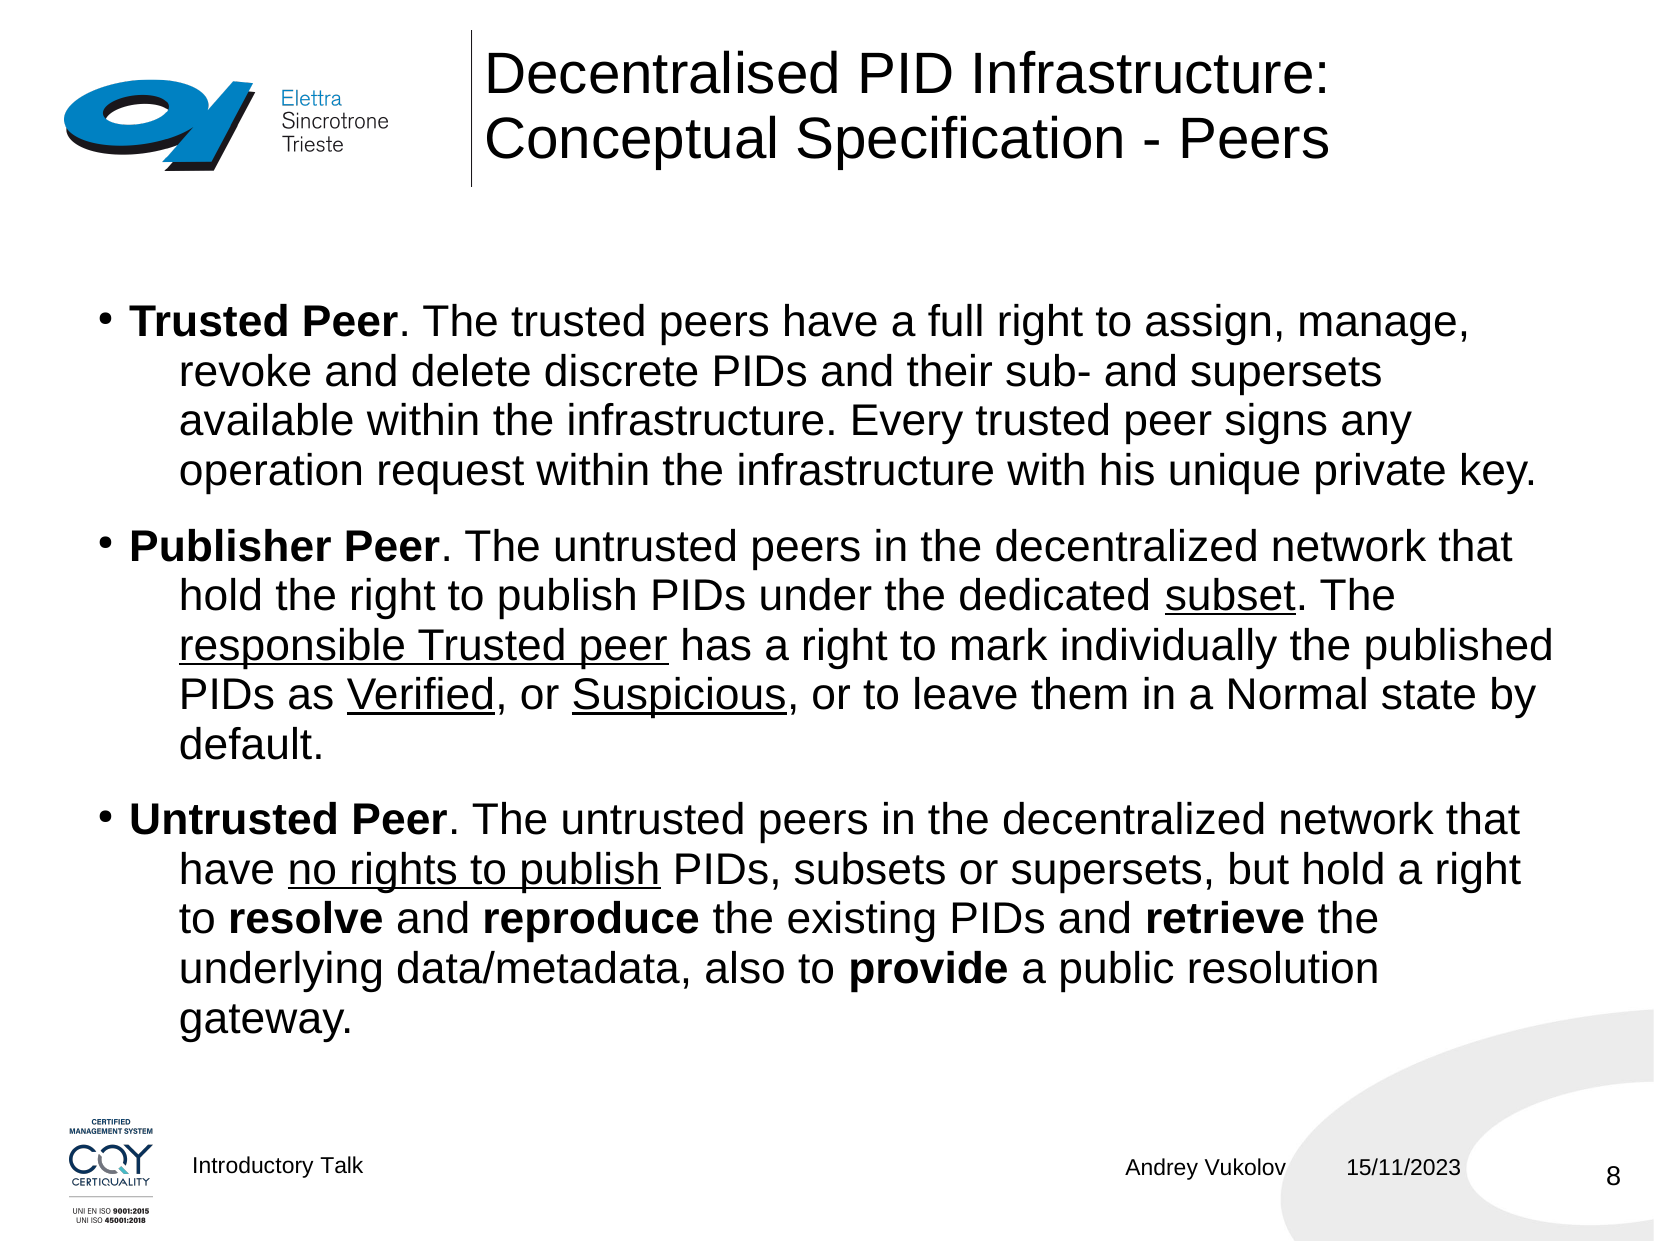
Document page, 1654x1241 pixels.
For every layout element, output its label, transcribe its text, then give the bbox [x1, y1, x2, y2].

picture [0, 6, 1654, 1241]
list Trusted Peer. The trusted peers have a full right to assign, manage, revoke and delete discrete PIDs and their sub- and supersets available within the infrastructure. Every trusted peer signs any operation request within the infrastructure with his unique private key. Publisher Peer. The untrusted peers in the decentralized network that hold the right to publish PIDs under the dedicated subset. The responsible Trusted peer has a right to mark individually the published PIDs as Verified, or Suspicious, or to leave them in a Normal state by default. Untrusted Peer. The untrusted peers in the decentralized network that have no rights to publish PIDs, subsets or supersets, but hold a right to resolve and reproduce the existing PIDs and retrieve the underlying data/metadata, also to provide a public resolution gateway. [82, 289, 1572, 1108]
title Decentralised PID Infrastructure: Conceptual Specification - Peers [484, 29, 1583, 184]
text_box <номер> [1606, 1161, 1654, 1199]
